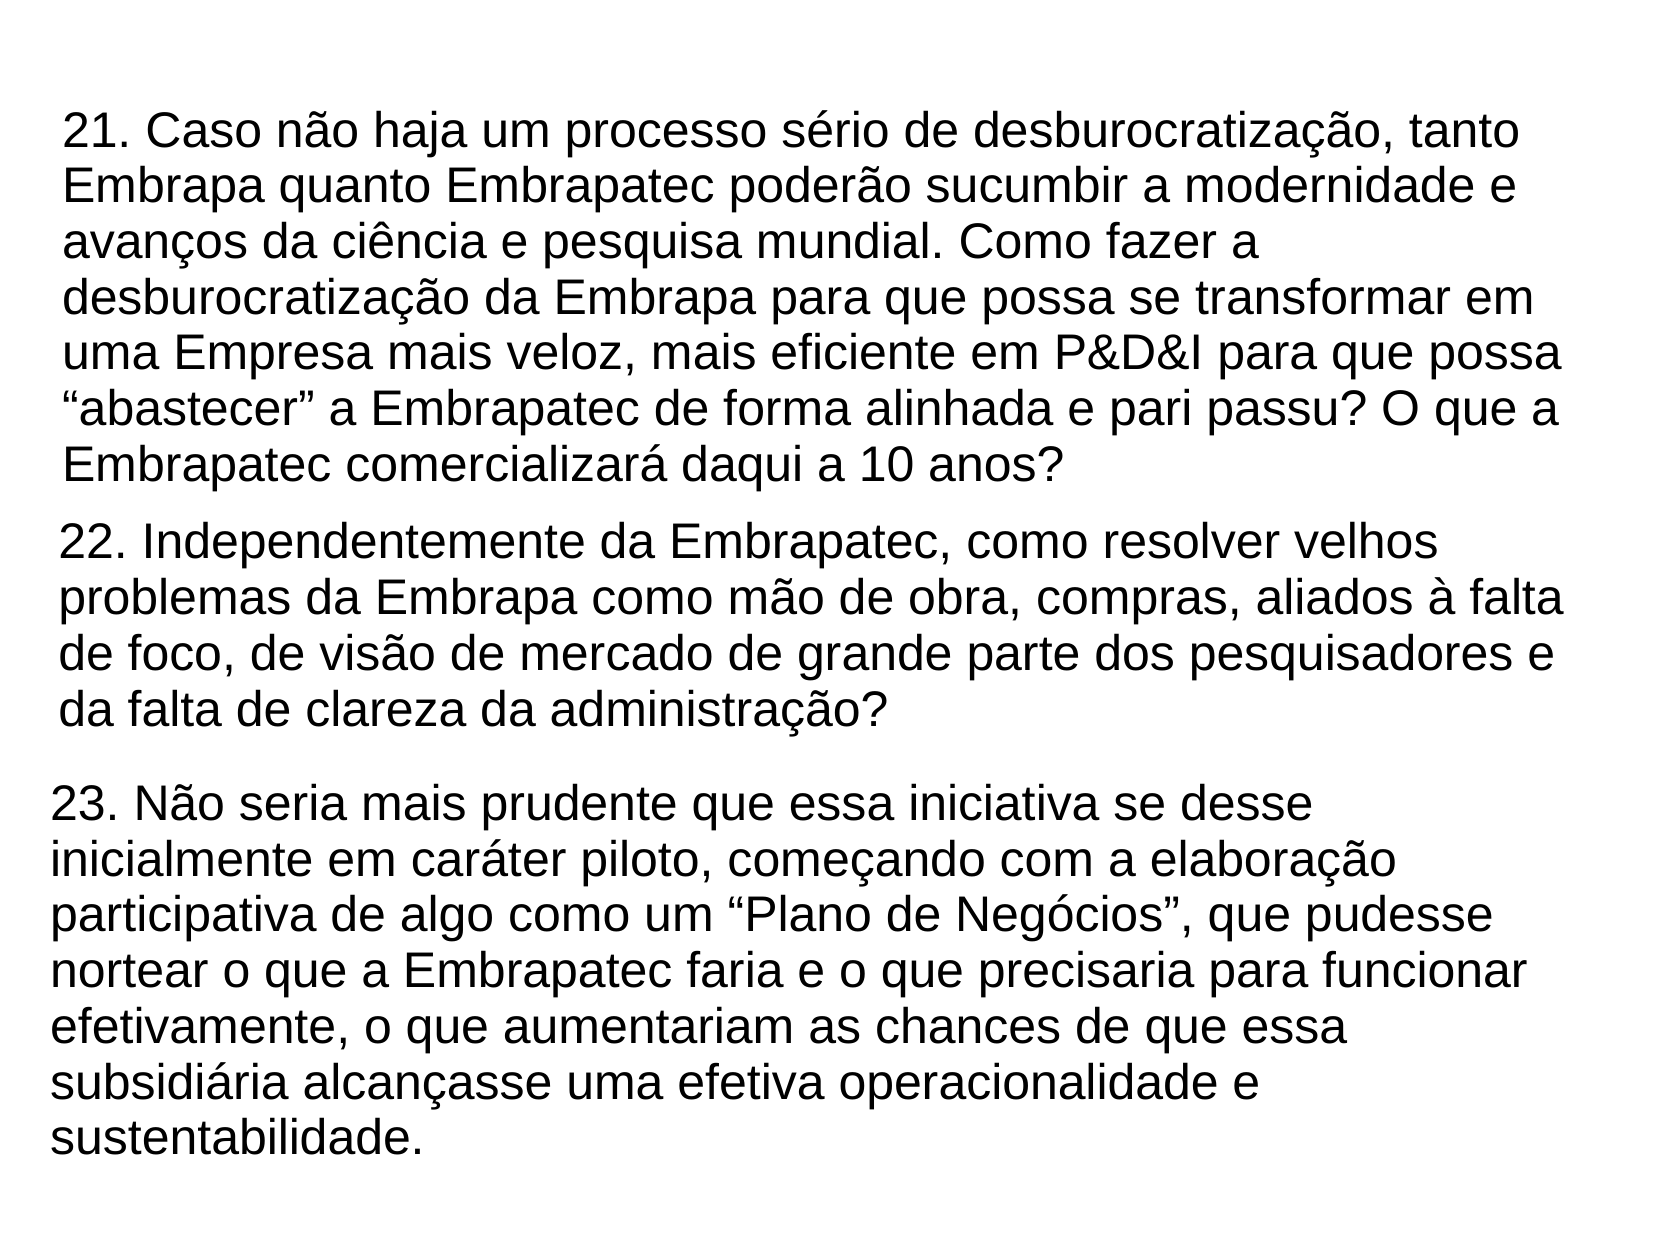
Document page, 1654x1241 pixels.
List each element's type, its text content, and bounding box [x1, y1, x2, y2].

text_box 22. Independentemente da Embrapatec, como resolver velhos problemas da Embrapa como mão de obra, compras, aliados à falta de foco, de visão de mercado de grande parte dos pesquisadores e da falta de clareza da administração? [43, 506, 1619, 745]
text_box 23. Não seria mais prudente que essa iniciativa se desse inicialmente em caráter piloto, começando com a elaboração participativa de algo como um “Plano de Negócios”, que pudesse nortear o que a Embrapatec faria e o que precisaria para funcionar efetivamente, o que aumentariam as chances de que essa subsidiária alcançasse uma efetiva operacionalidade e sustentabilidade. [35, 767, 1607, 1173]
text_box 21. Caso não haja um processo sério de desburocratização, tanto Embrapa quanto Embrapatec poderão sucumbir a modernidade e avanços da ciência e pesquisa mundial. Como fazer a desburocratização da Embrapa para que possa se transformar em uma Empresa mais veloz, mais eficiente em P&D&I para que possa “abastecer” a Embrapatec de forma alinhada e pari passu? O que a Embrapatec comercializará daqui a 10 anos? [47, 94, 1634, 500]
